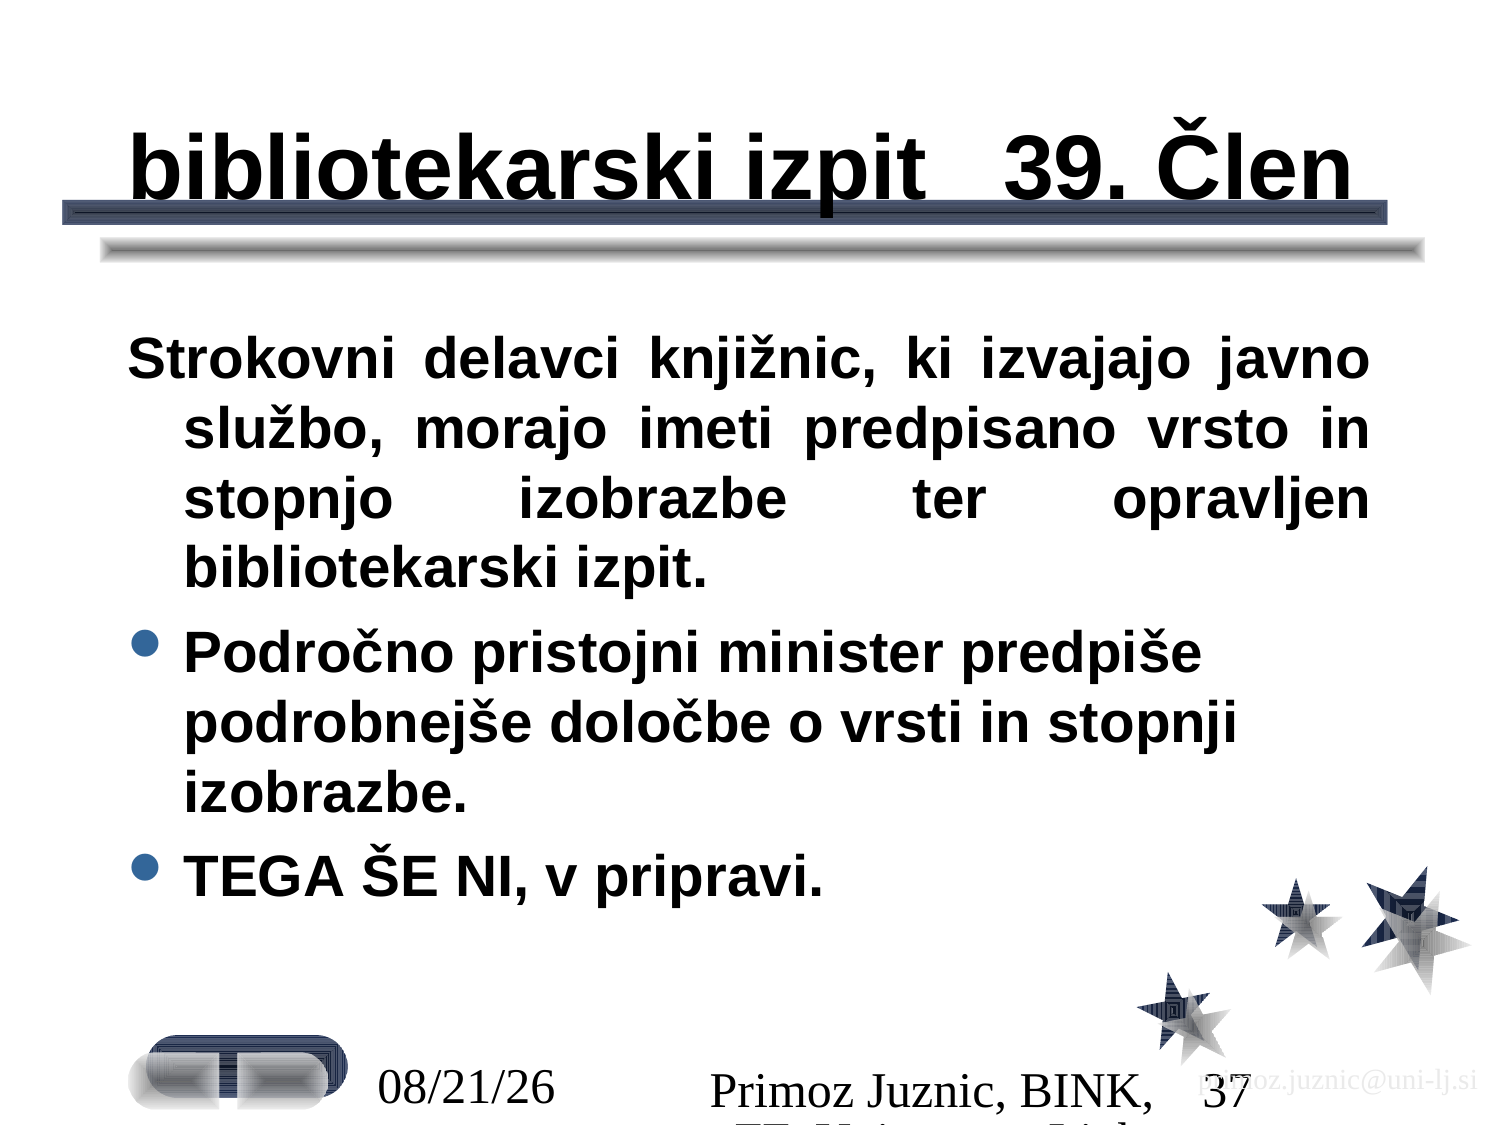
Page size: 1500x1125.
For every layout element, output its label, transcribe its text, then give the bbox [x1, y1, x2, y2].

title bibliotekarski izpit 39. Člen [112, 37, 1388, 225]
list Strokovni delavci knjižnic, ki izvajajo javno službo, morajo imeti predpisano vrsto in stopnjo izobrazbe ter opravljen bibliotekarski izpit. Področno pristojni minister predpiše podrobnejše določbe o vrsti in stopnji izobrazbe. TEGA ŠE NI, v pripravi. [112, 312, 1388, 988]
